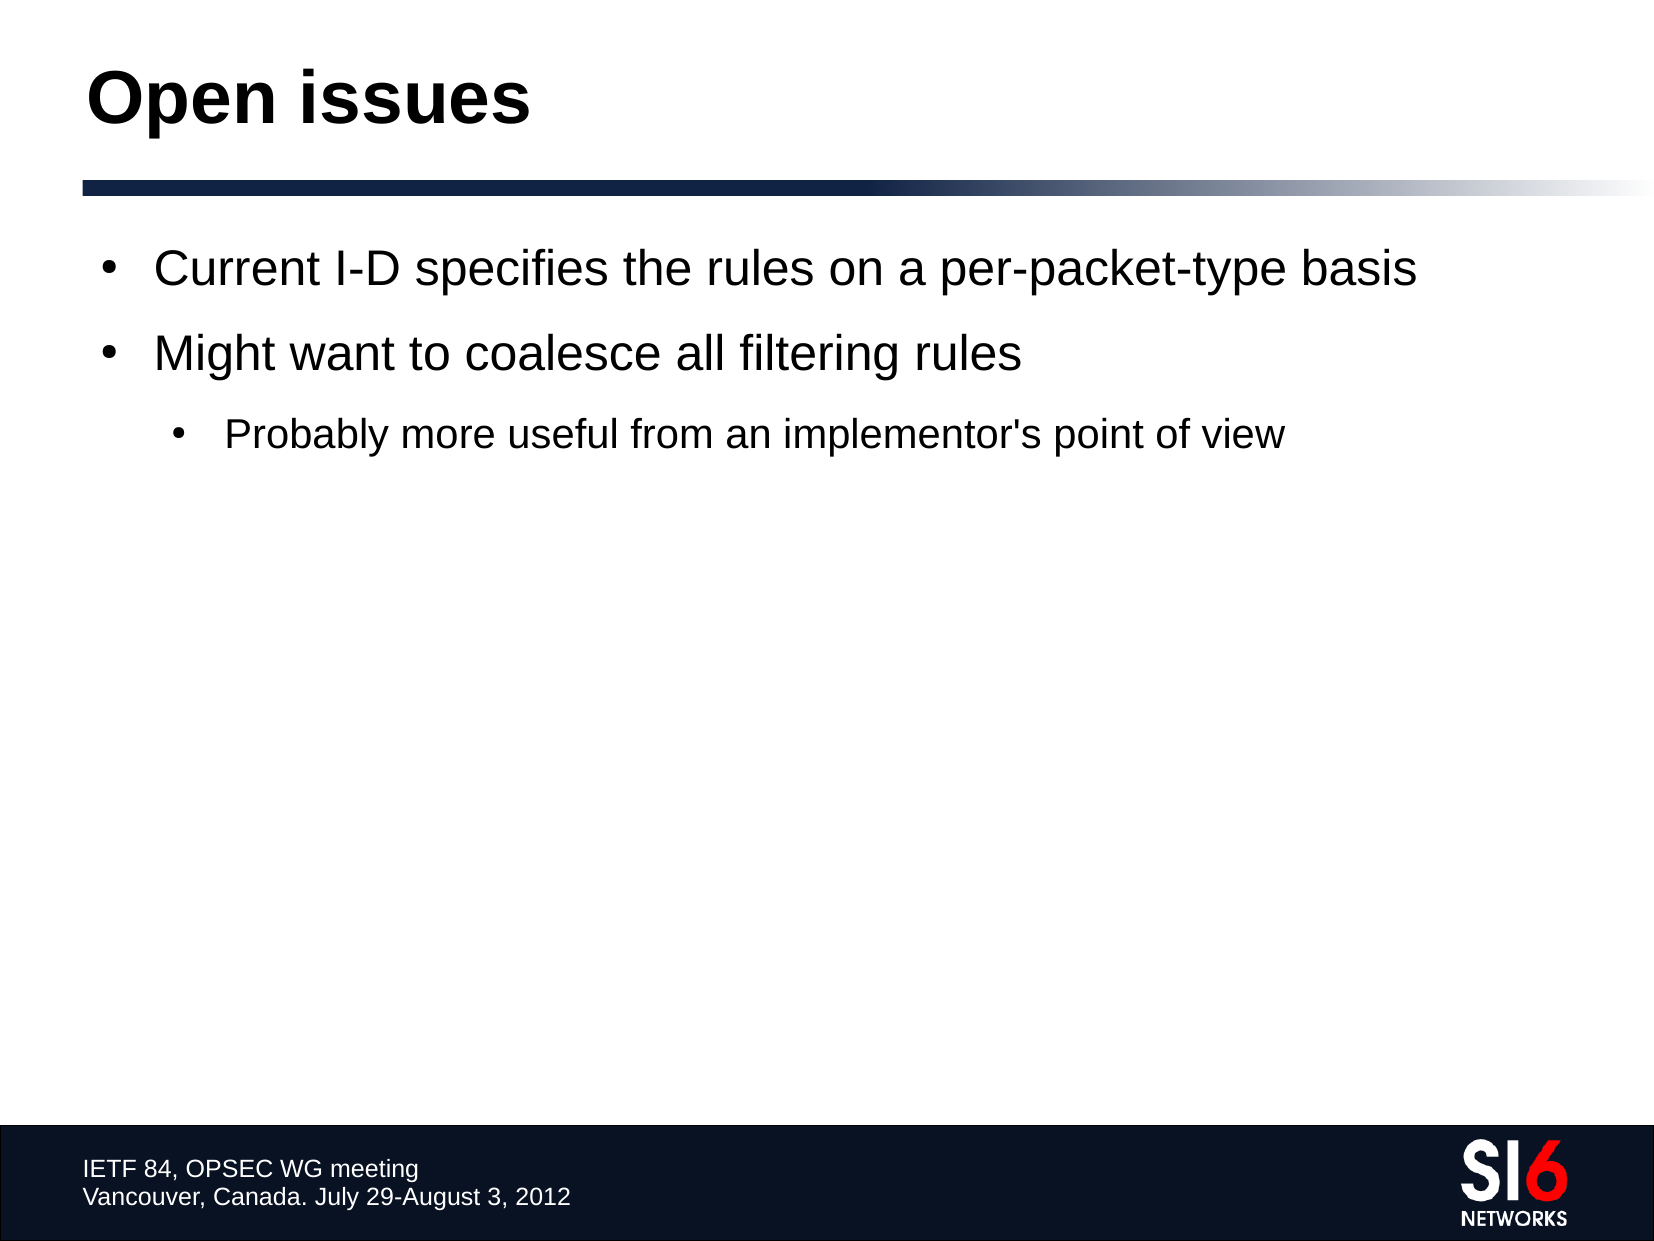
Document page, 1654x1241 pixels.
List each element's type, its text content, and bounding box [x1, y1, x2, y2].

list Current I-D specifies the rules on a per-packet-type basis Might want to coalesce all filtering rules Probably more useful from an implementor's point of view [82, 240, 1571, 1059]
title Open issues [86, 30, 1576, 166]
picture [1461, 1139, 1567, 1226]
